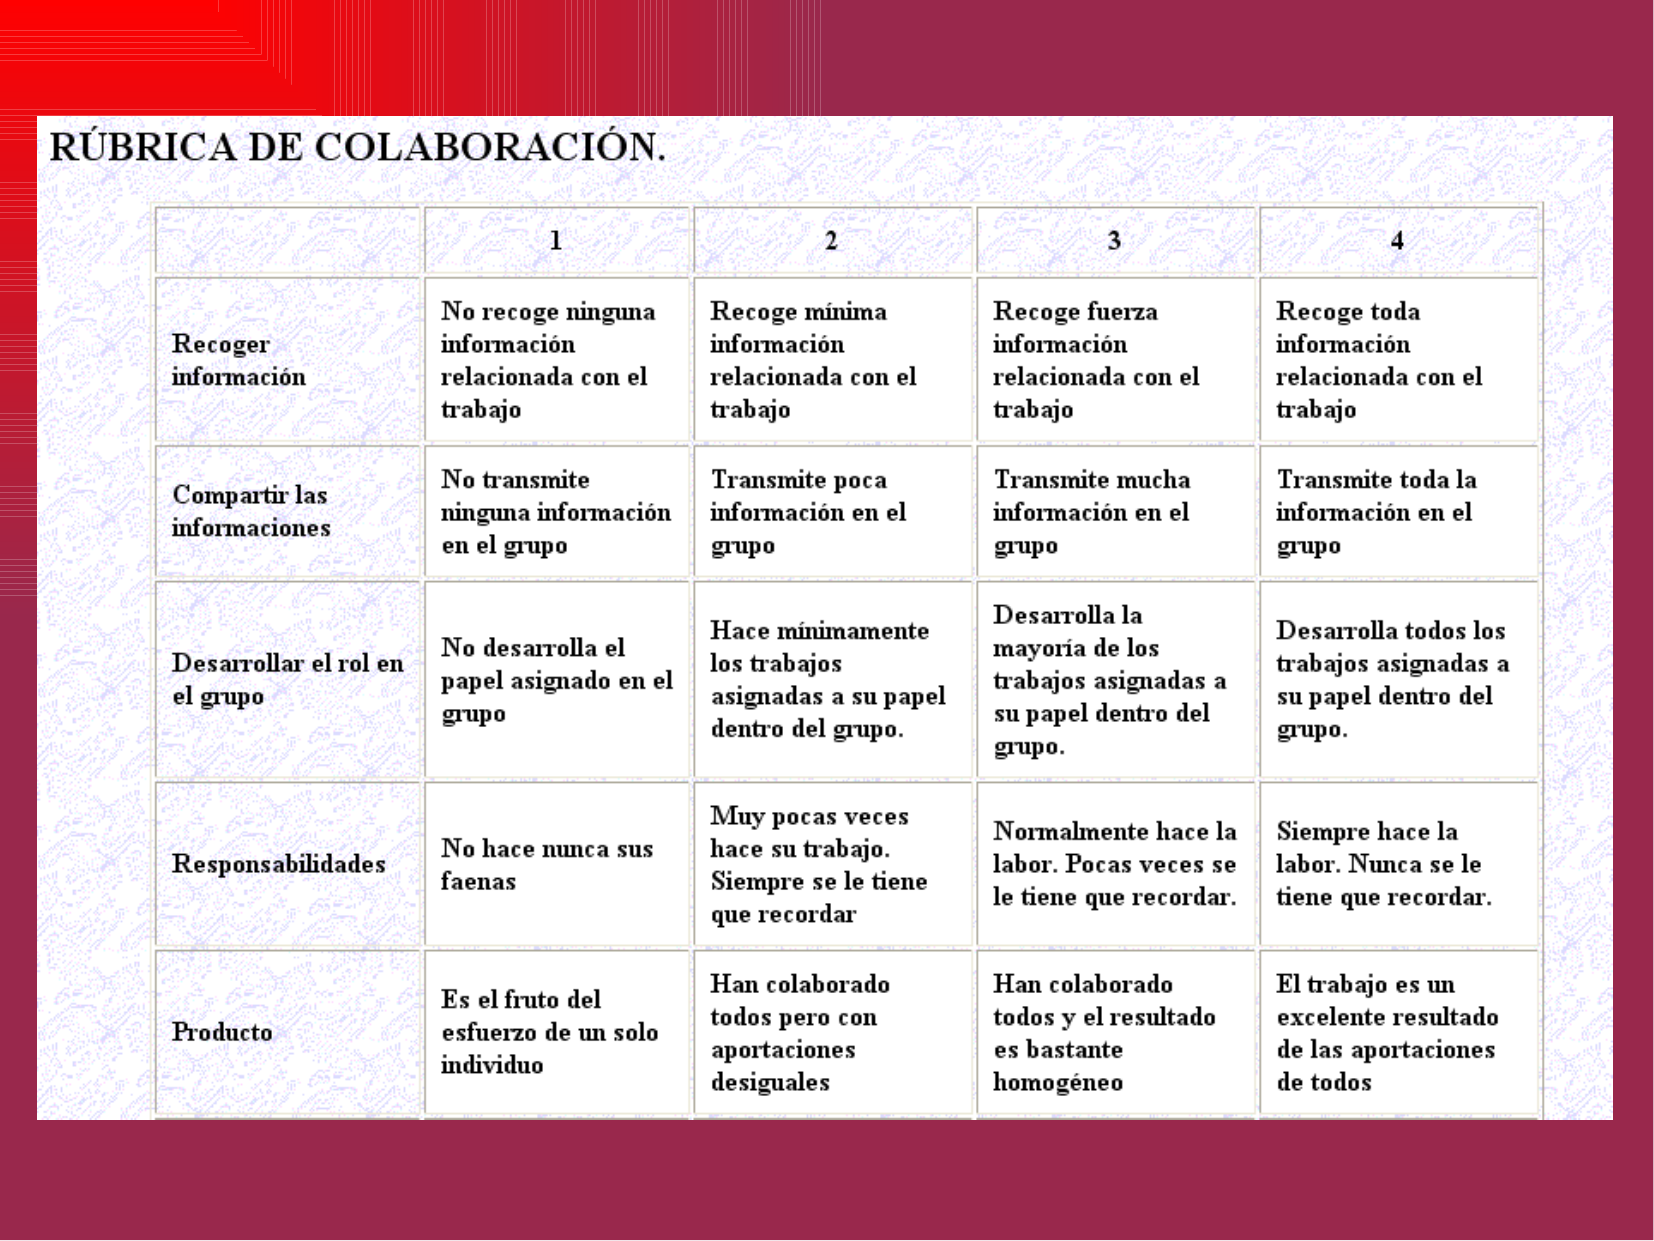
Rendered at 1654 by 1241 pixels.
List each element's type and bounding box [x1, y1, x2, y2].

picture [37, 116, 1613, 1120]
